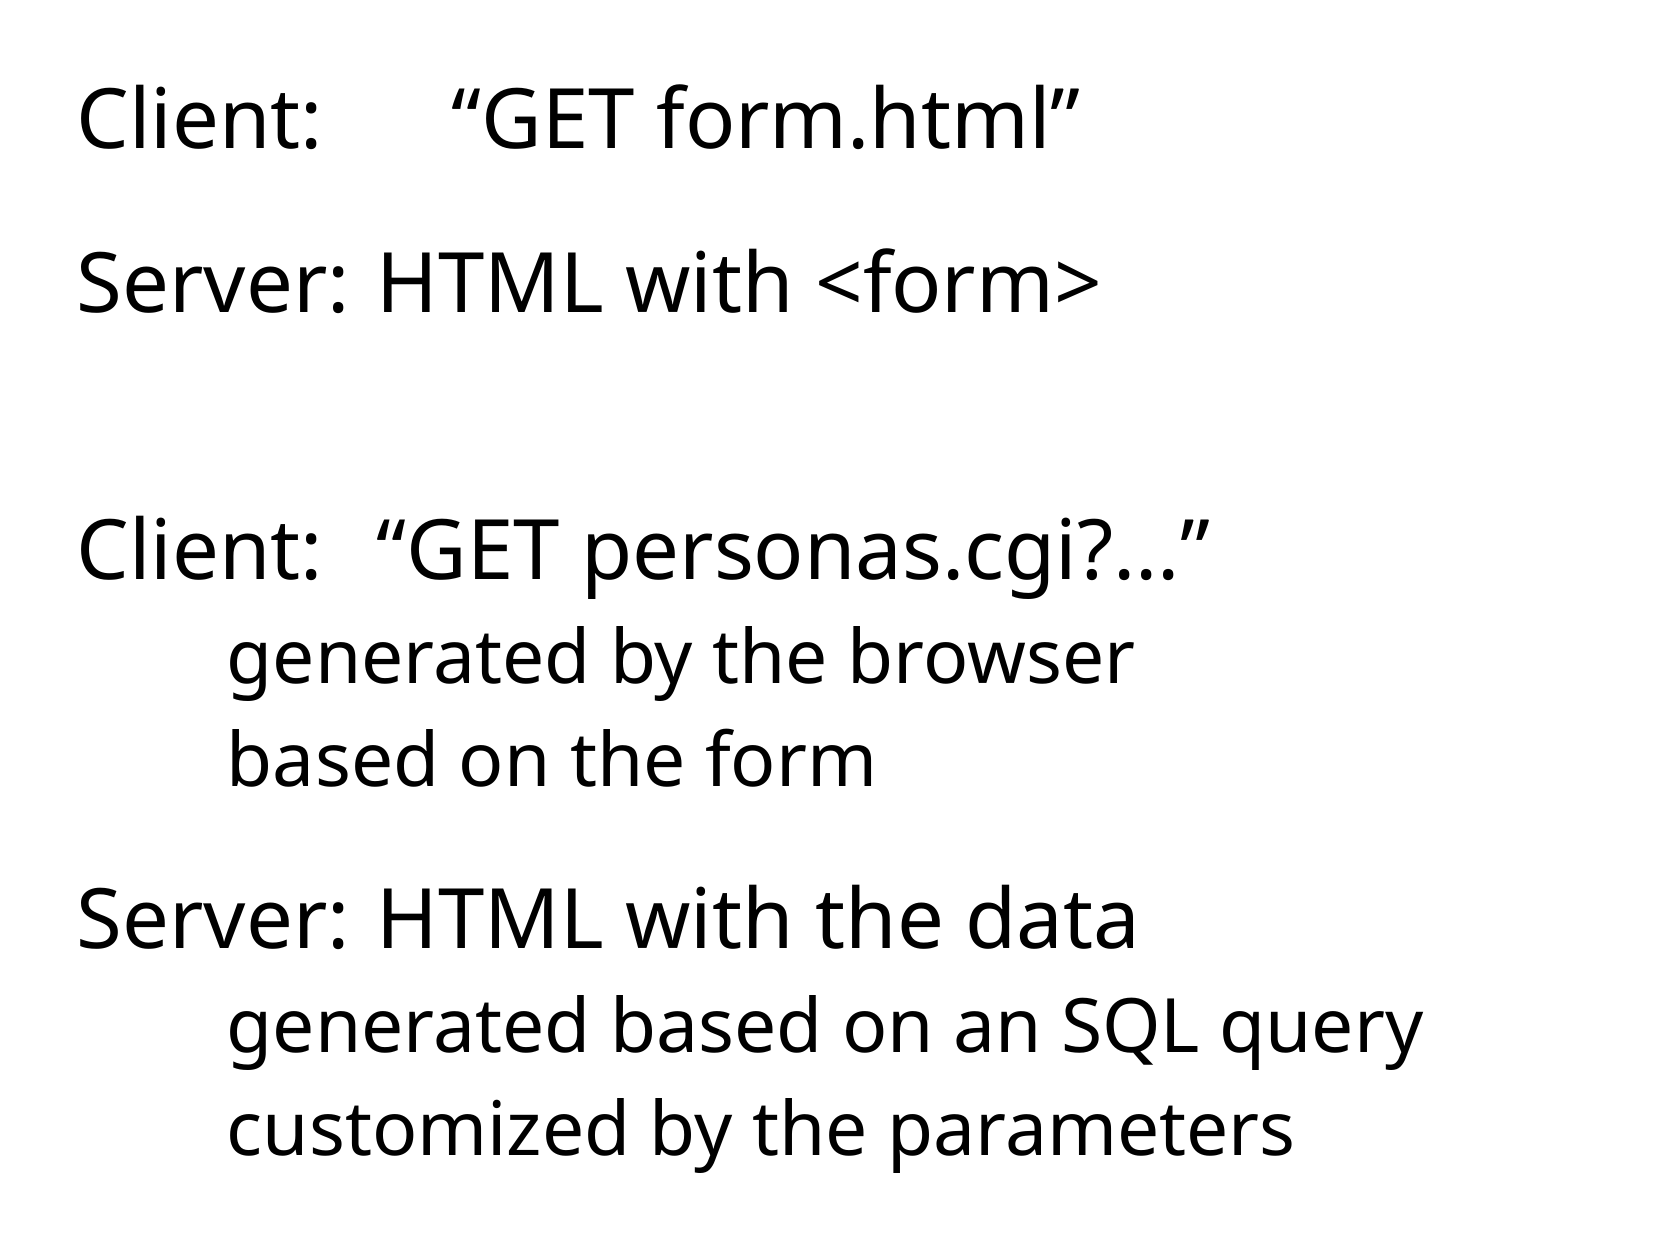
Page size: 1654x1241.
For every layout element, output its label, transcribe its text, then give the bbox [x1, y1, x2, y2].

subtitle Client: “GET form.html” Server: HTML with <form> Client: “GET personas.cgi?...” generated by the browser based on the form Server: HTML with the data generated based on an SQL query customized by the parameters [76, 59, 1565, 1148]
